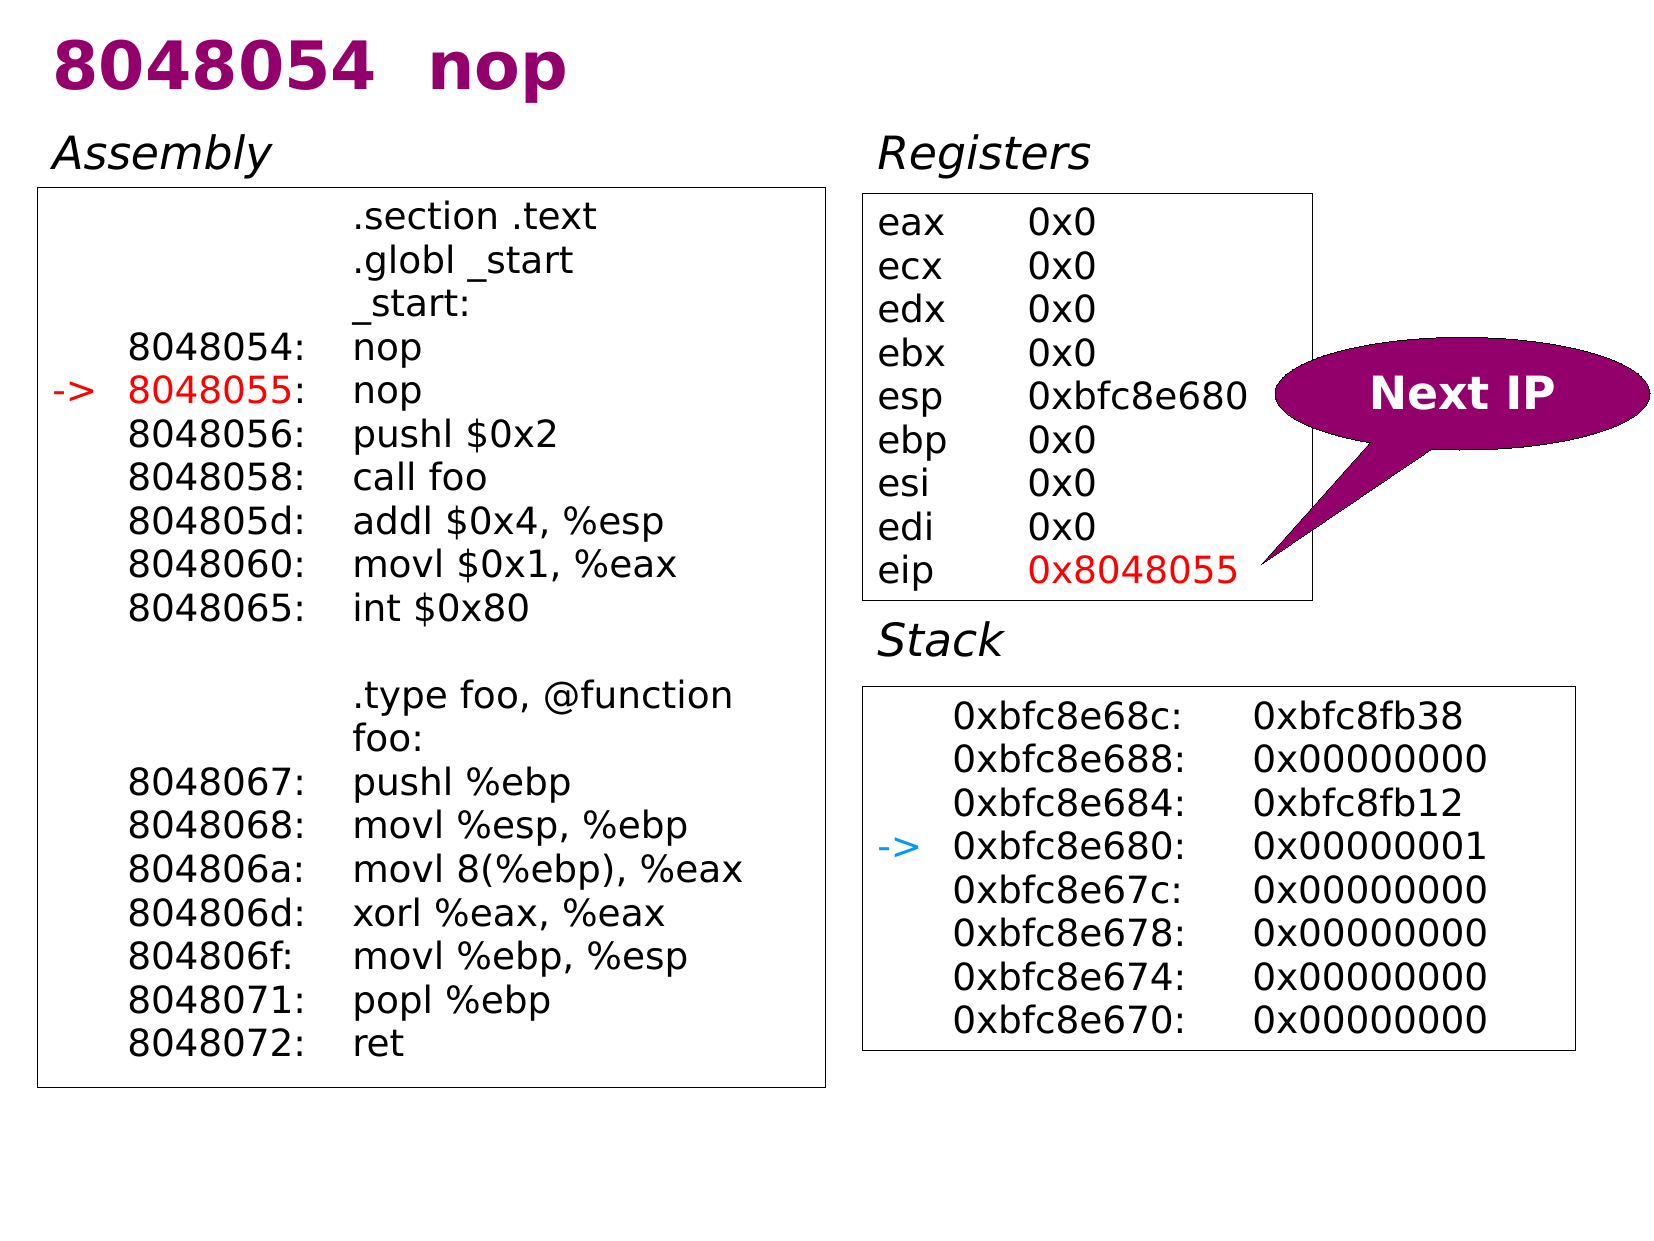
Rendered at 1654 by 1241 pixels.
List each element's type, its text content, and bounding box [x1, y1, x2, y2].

text_box 0xbfc8e68c: 0xbfc8fb38 0xbfc8e688: 0x00000000 0xbfc8e684: 0xbfc8fb12 -> 0xbfc8e680: 0x00000001 0xbfc8e67c: 0x00000000 0xbfc8e678: 0x00000000 0xbfc8e674: 0x00000000 0xbfc8e670: 0x00000000 [862, 686, 1576, 1051]
text_box .section .text .globl _start _start: 8048054: nop -> 8048055: nop 8048056: pushl $0x2 8048058: call foo 804805d: addl $0x4, %esp 8048060: movl $0x1, %eax 8048065: int $0x80 .type foo, @function foo: 8048067: pushl %ebp 8048068: movl %esp, %ebp 804806a: movl 8(%ebp), %eax 804806d: xorl %eax, %eax 804806f: movl %ebp, %esp 8048071: popl %ebp 8048072: ret [37, 187, 826, 1088]
text_box eax 0x0 ecx 0x0 edx 0x0 ebx 0x0 esp 0xbfc8e680 ebp 0x0 esi 0x0 edi 0x0 eip 0x8048055 [862, 193, 1313, 601]
text_box Registers [862, 119, 1126, 188]
text_box Assembly [37, 119, 301, 188]
text_box Next IP [1261, 337, 1651, 565]
text_box Stack [862, 606, 1051, 676]
text_box 8048054 nop [37, 19, 863, 113]
